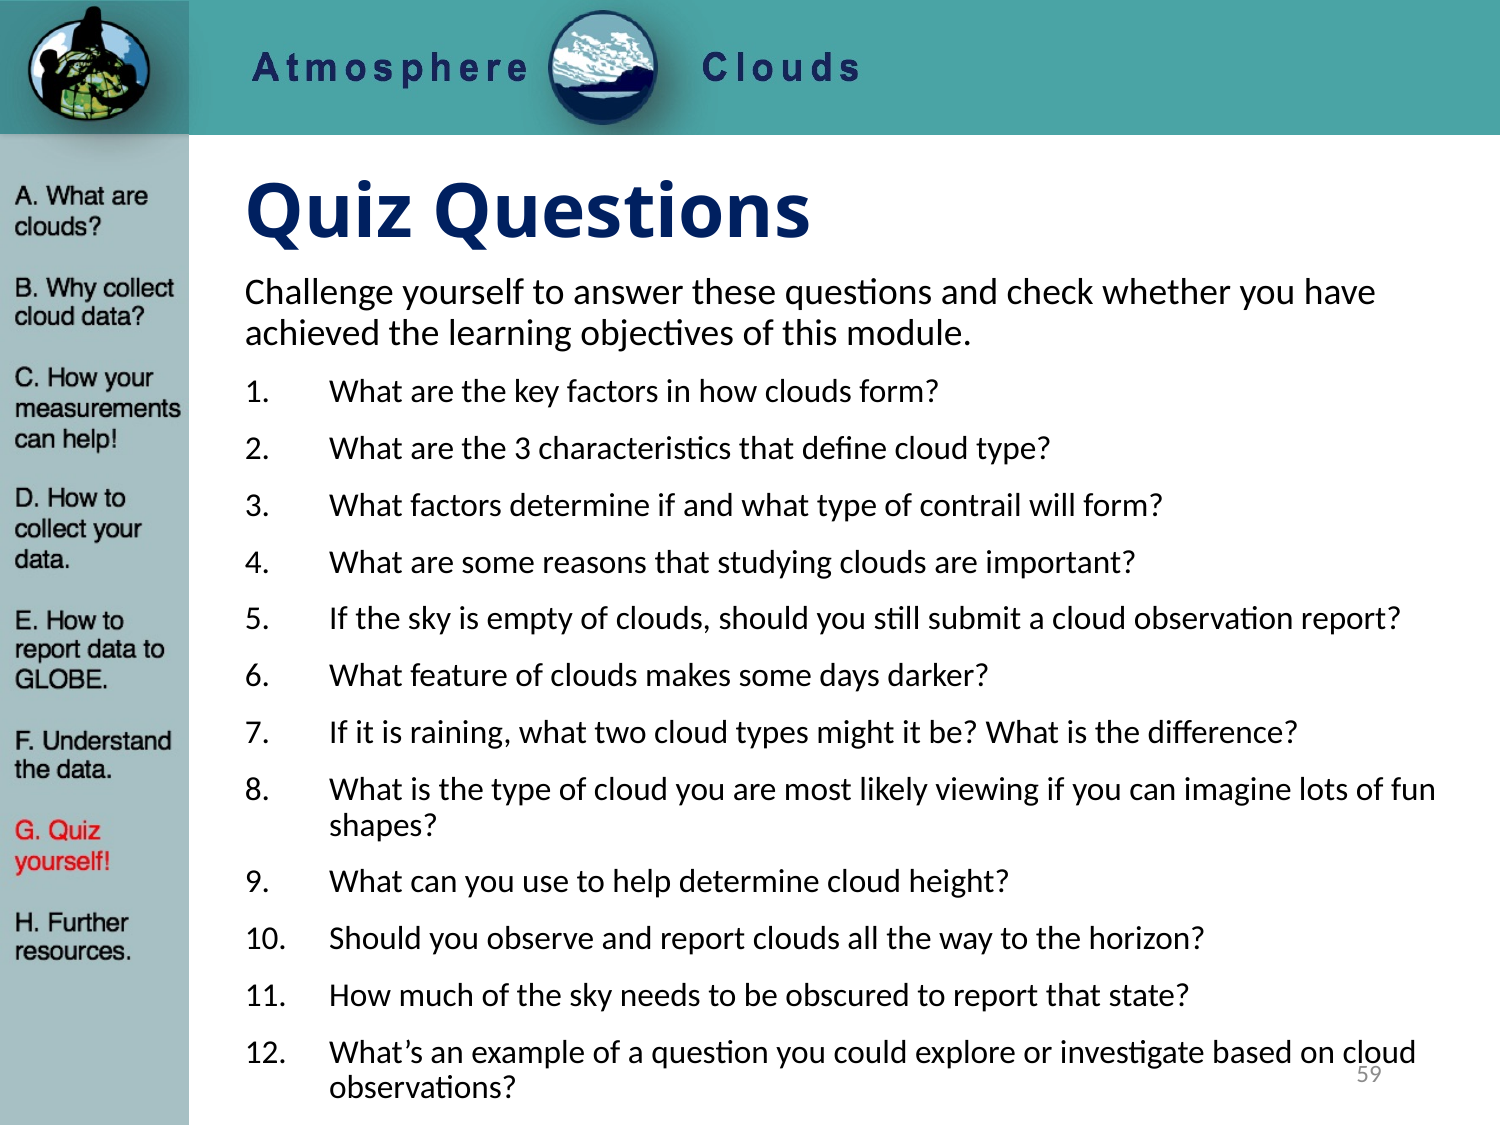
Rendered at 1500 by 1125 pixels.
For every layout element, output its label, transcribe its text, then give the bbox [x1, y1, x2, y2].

slide_number <number> [1059, 1042, 1397, 1103]
list Challenge yourself to answer these questions and check whether you have achieved the learning objectives of this module. What are the key factors in how clouds form? What are the 3 characteristics that define cloud type? What factors determine if and what type of contrail will form? What are some reasons that studying clouds are important? If the sky is empty of clouds, should you still submit a cloud observation report? What feature of clouds makes some days darker? If it is raining, what two cloud types might it be? What is the difference? What is the type of cloud you are most likely viewing if you can imagine lots of fun shapes? What can you use to help determine cloud height? Should you observe and report clouds all the way to the horizon? How much of the sky needs to be obscured to report that state? What’s an example of a question you could explore or investigate based on cloud observations? [229, 264, 1466, 936]
title Quiz Questions [229, 135, 1466, 264]
picture [0, 0, 1500, 1125]
